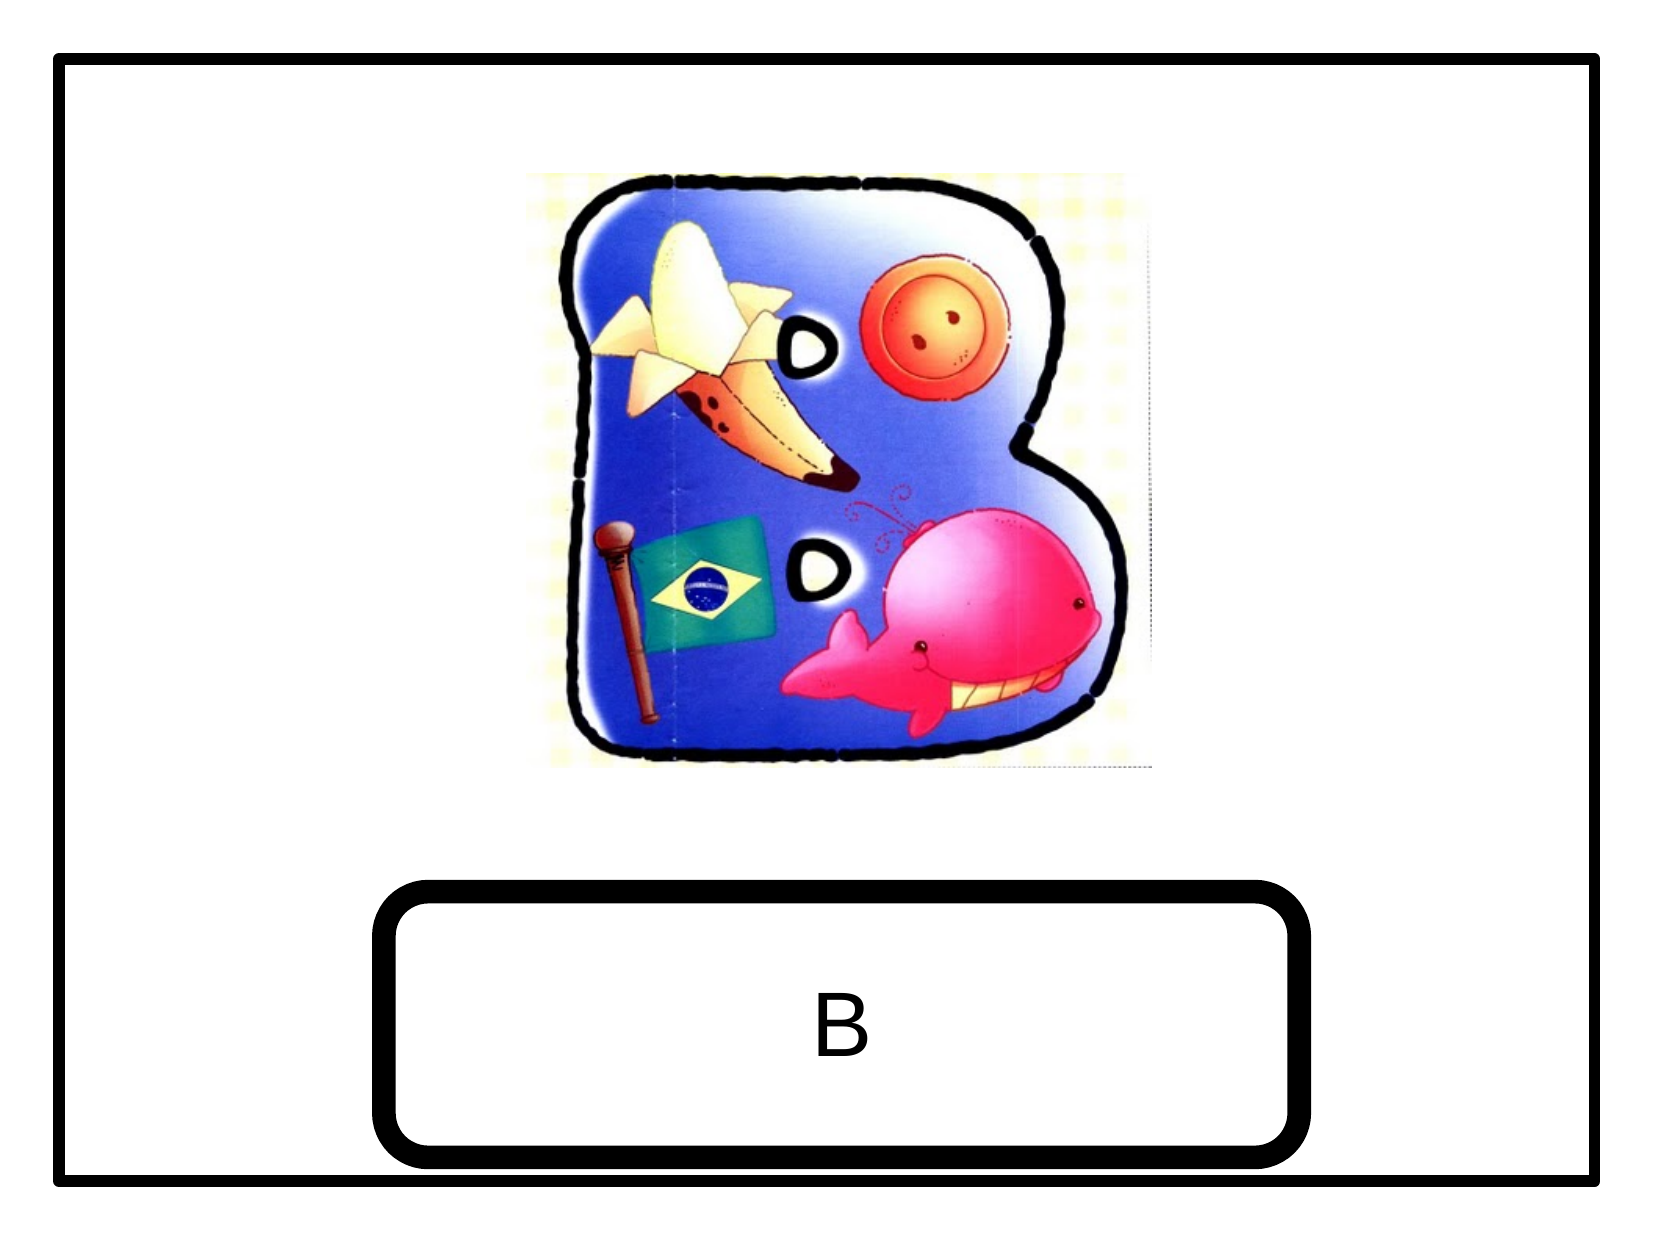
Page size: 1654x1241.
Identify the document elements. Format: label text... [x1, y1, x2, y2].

text_box B [383, 891, 1300, 1158]
text_box [59, 59, 1595, 1182]
picture [526, 173, 1152, 768]
